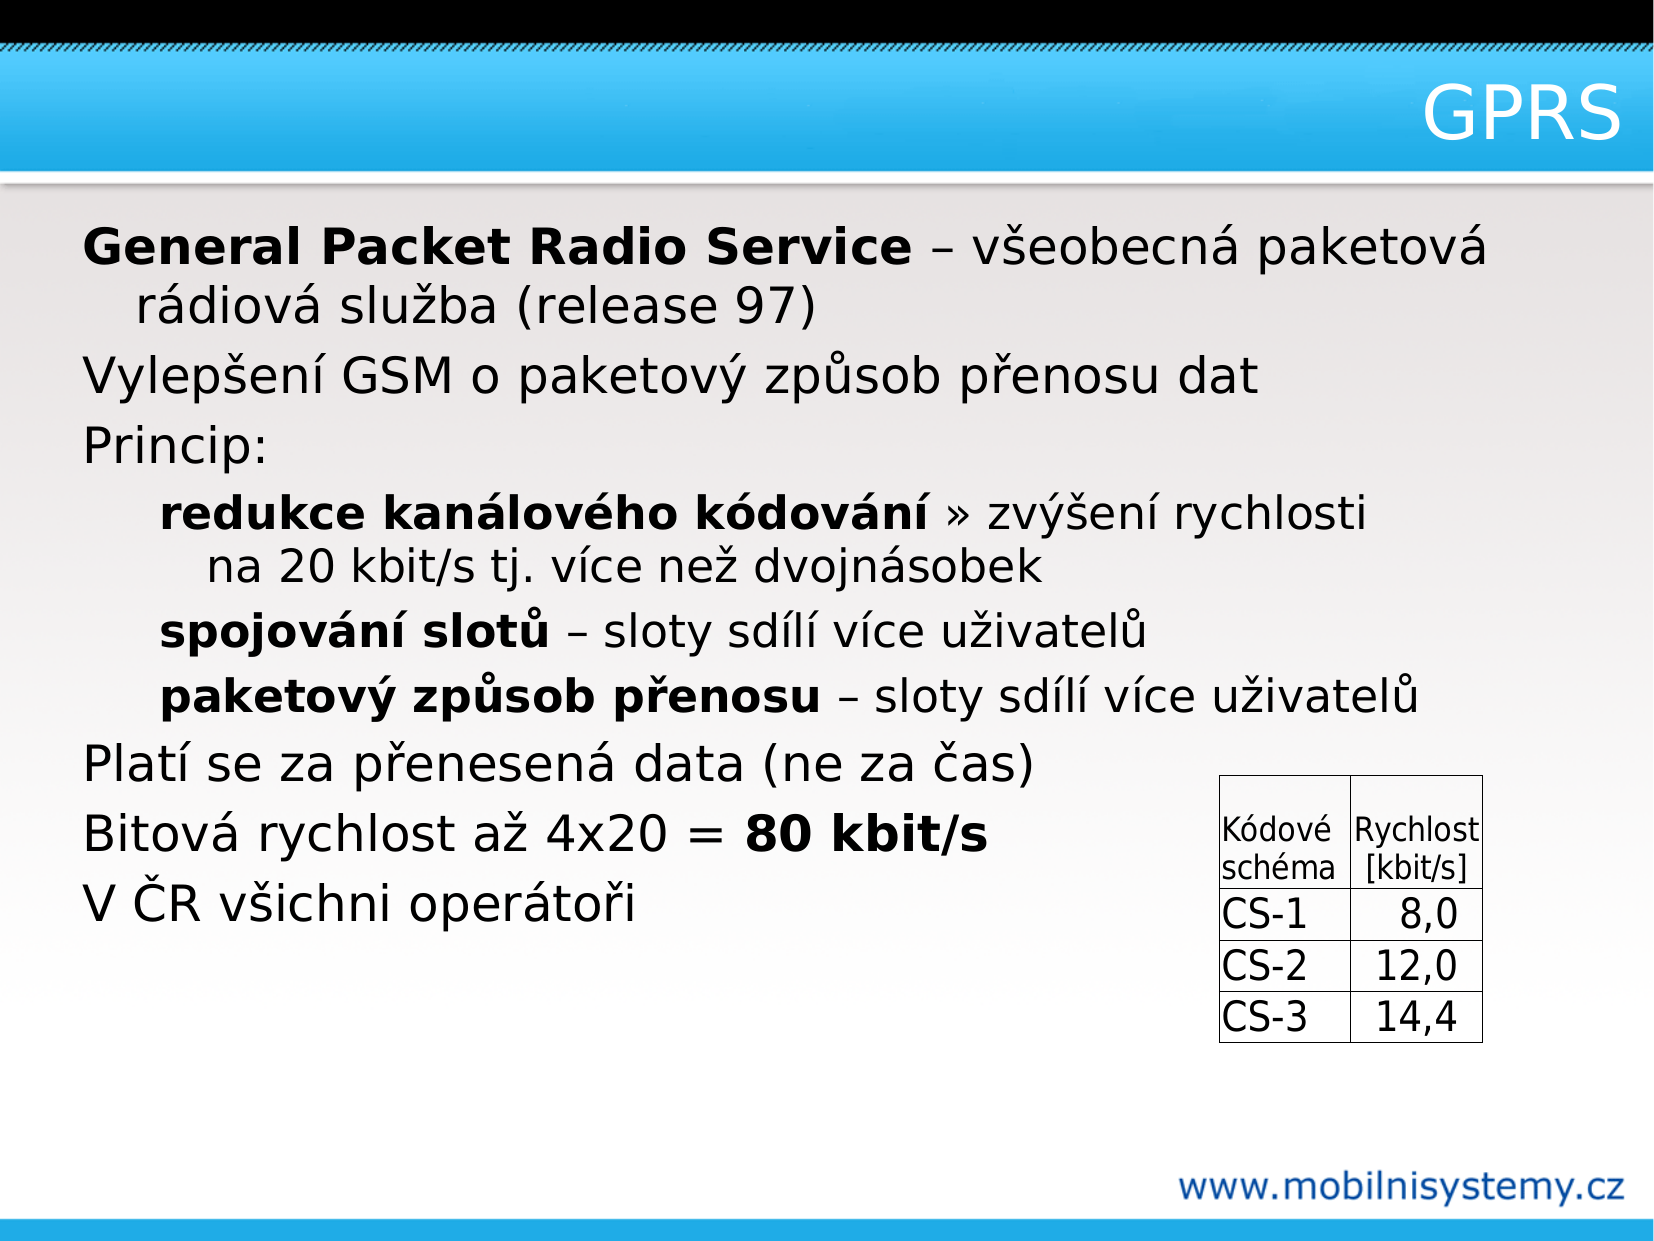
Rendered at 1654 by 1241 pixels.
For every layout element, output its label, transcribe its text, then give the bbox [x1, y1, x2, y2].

title GPRS [29, 56, 1625, 170]
chart [1217, 773, 1485, 1045]
picture [0, 0, 1654, 1241]
list General Packet Radio Service – všeobecná paketová rádiová služba (release 97) Vylepšení GSM o paketový způsob přenosu dat Princip: redukce kanálového kódování » zvýšení rychlosti na 20 kbit/s tj. více než dvojnásobek spojování slotů – sloty sdílí více uživatelů paketový způsob přenosu – sloty sdílí více uživatelů Platí se za přenesená data (ne za čas) Bitová rychlost až 4x20 = 80 kbit/s V ČR všichni operátoři [64, 218, 1565, 1078]
